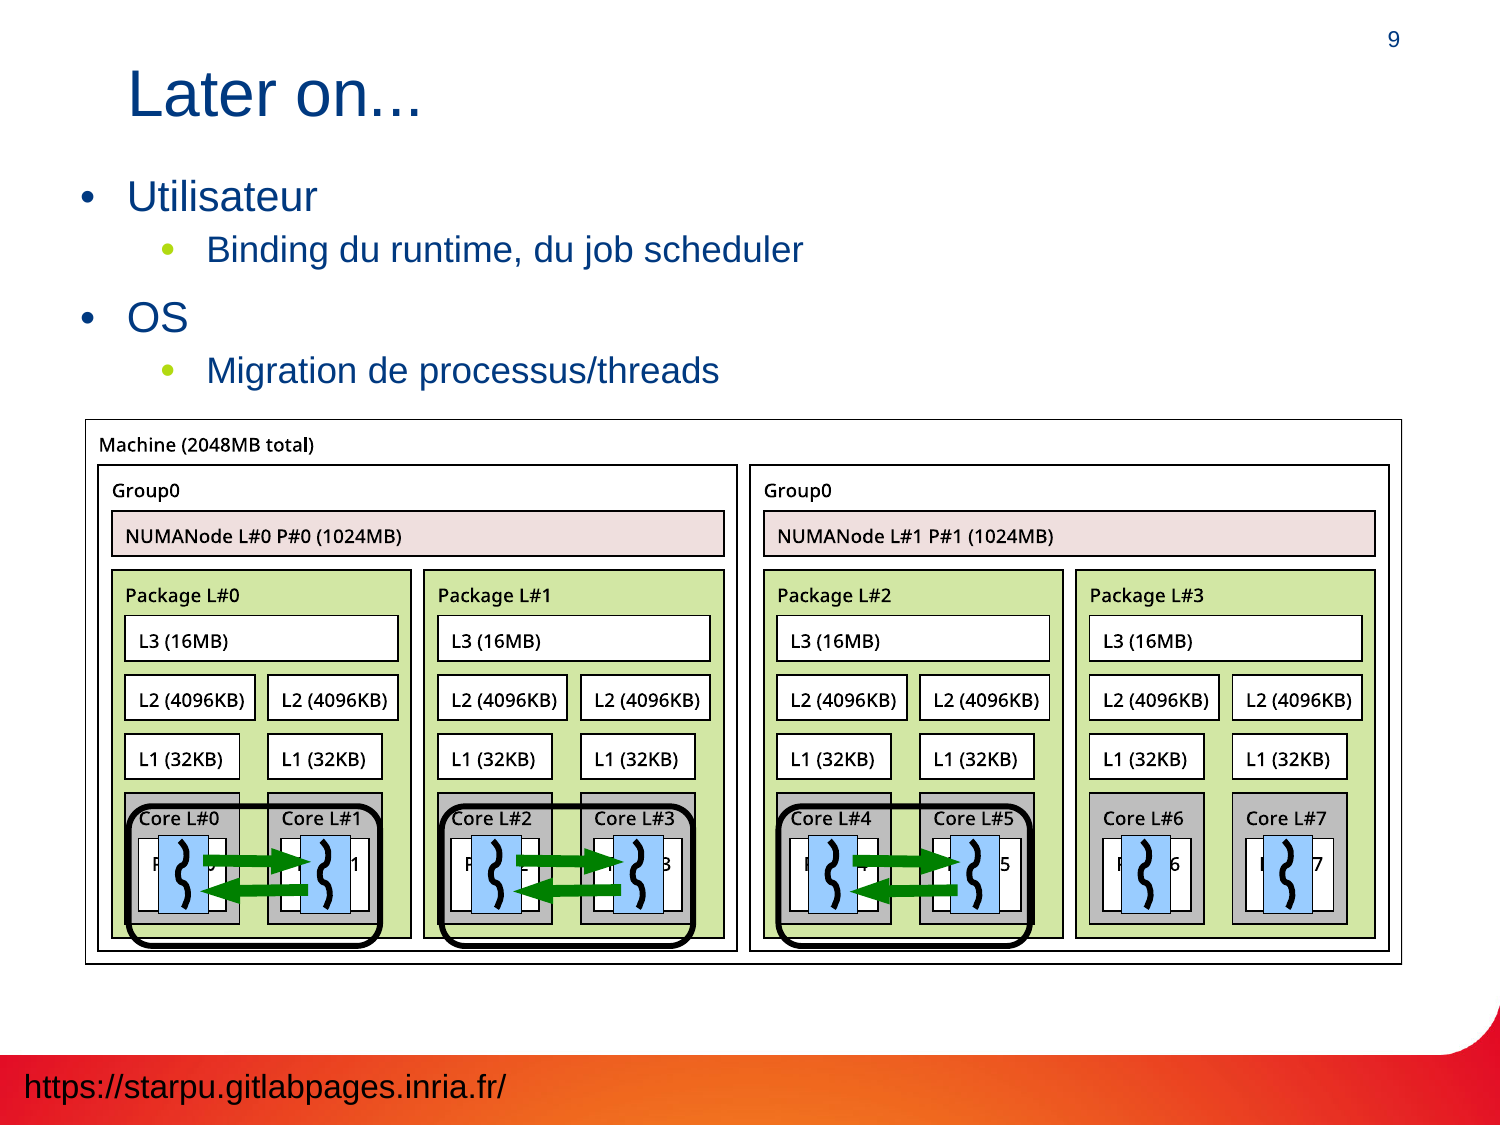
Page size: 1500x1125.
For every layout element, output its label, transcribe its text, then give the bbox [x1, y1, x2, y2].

picture [0, 419, 1500, 1125]
text_box [471, 835, 522, 914]
text_box [158, 835, 209, 914]
text_box [613, 835, 664, 914]
list Utilisateur Binding du runtime, du job scheduler OS Migration de processus/threads [65, 164, 1429, 946]
text_box [950, 835, 1000, 914]
text_box [1121, 835, 1171, 914]
text_box [1263, 835, 1313, 914]
title Later on... [112, 0, 1474, 188]
text_box [300, 835, 351, 914]
text_box [808, 835, 858, 914]
